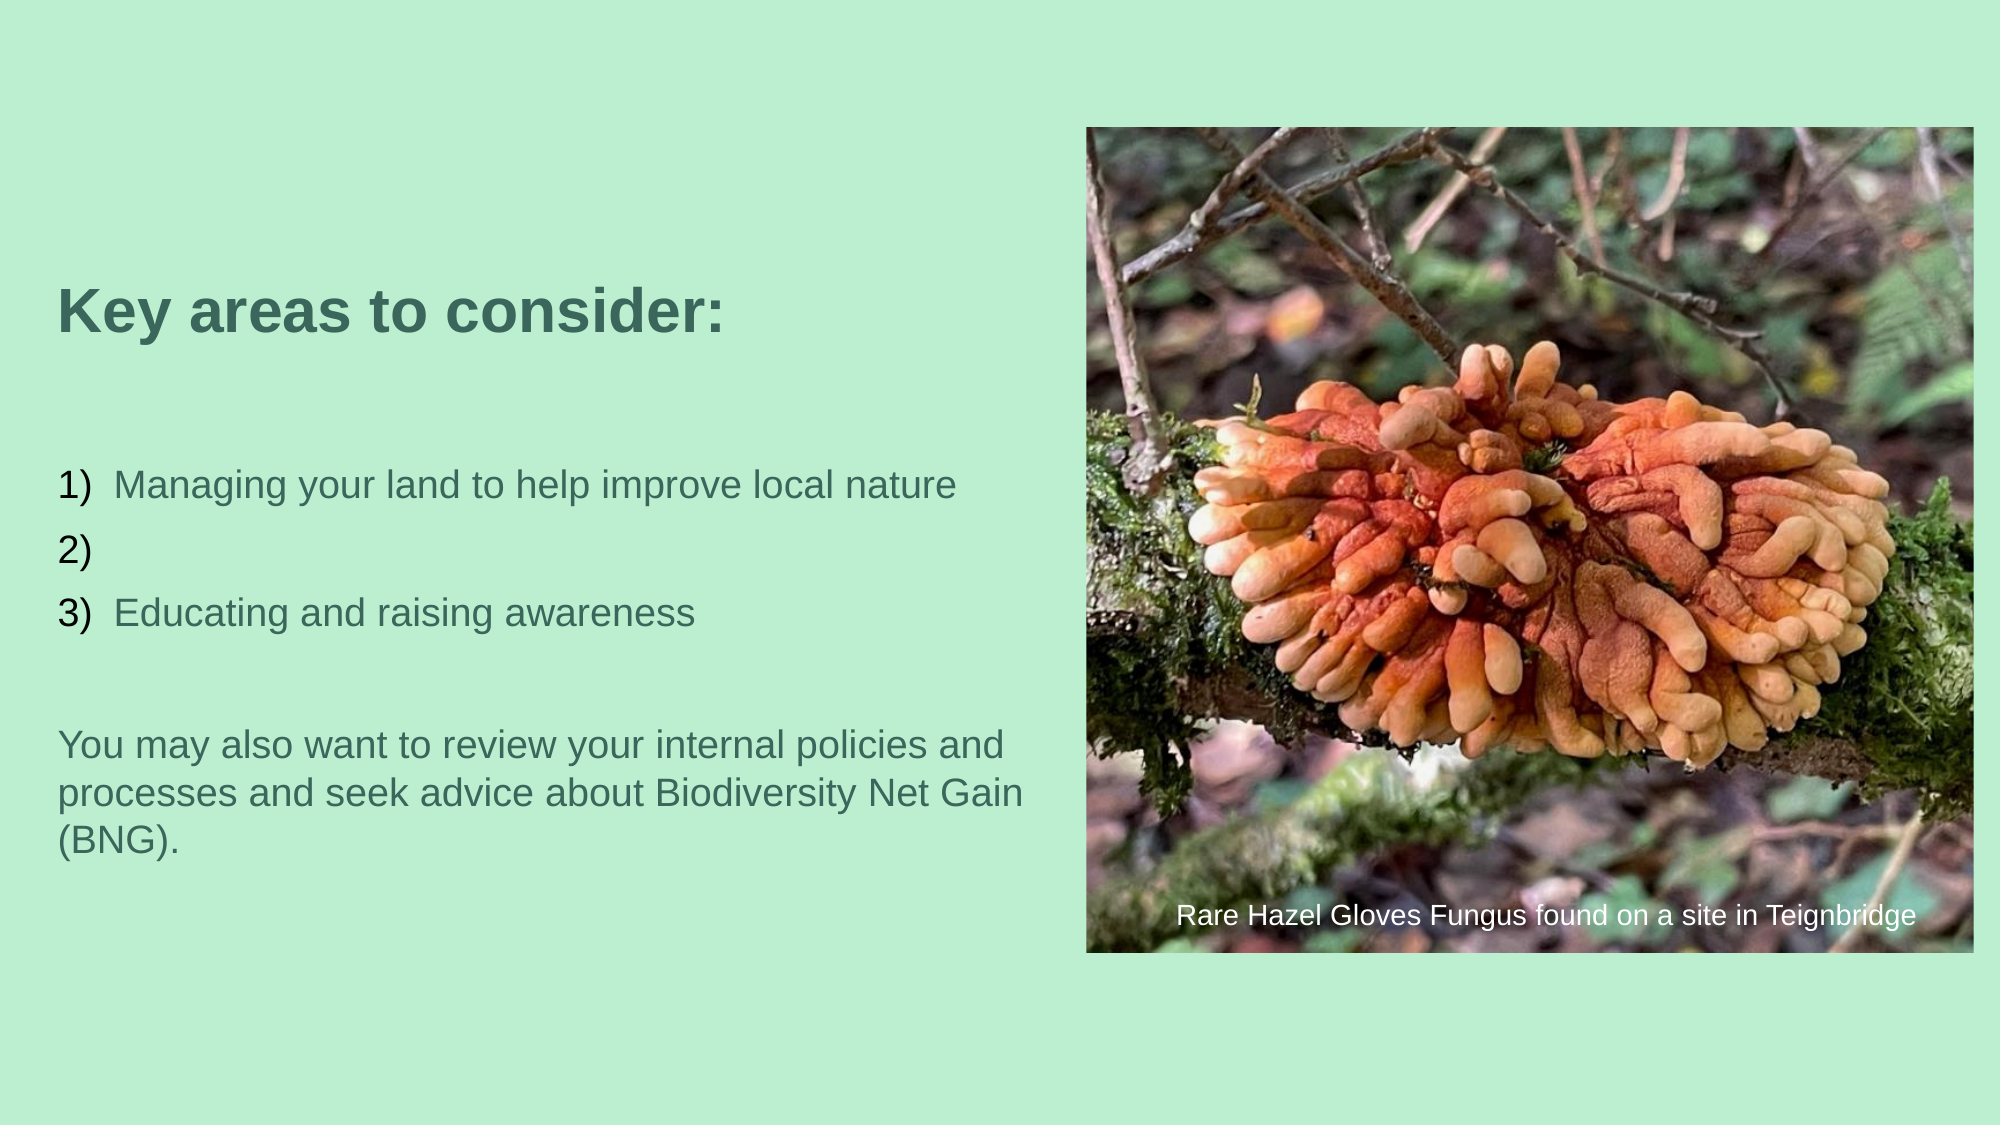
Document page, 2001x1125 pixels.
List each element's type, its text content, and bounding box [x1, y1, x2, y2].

text_box Rare Hazel Gloves Fungus found on a site in Teignbridge [1161, 888, 2000, 940]
picture [1086, 127, 1974, 953]
title Key areas to consider: [42, 232, 1086, 354]
list Managing your land to help improve local nature Educating and raising awareness You may also want to review your internal policies and processes and seek advice about Biodiversity Net Gain (BNG). [42, 423, 1151, 1125]
